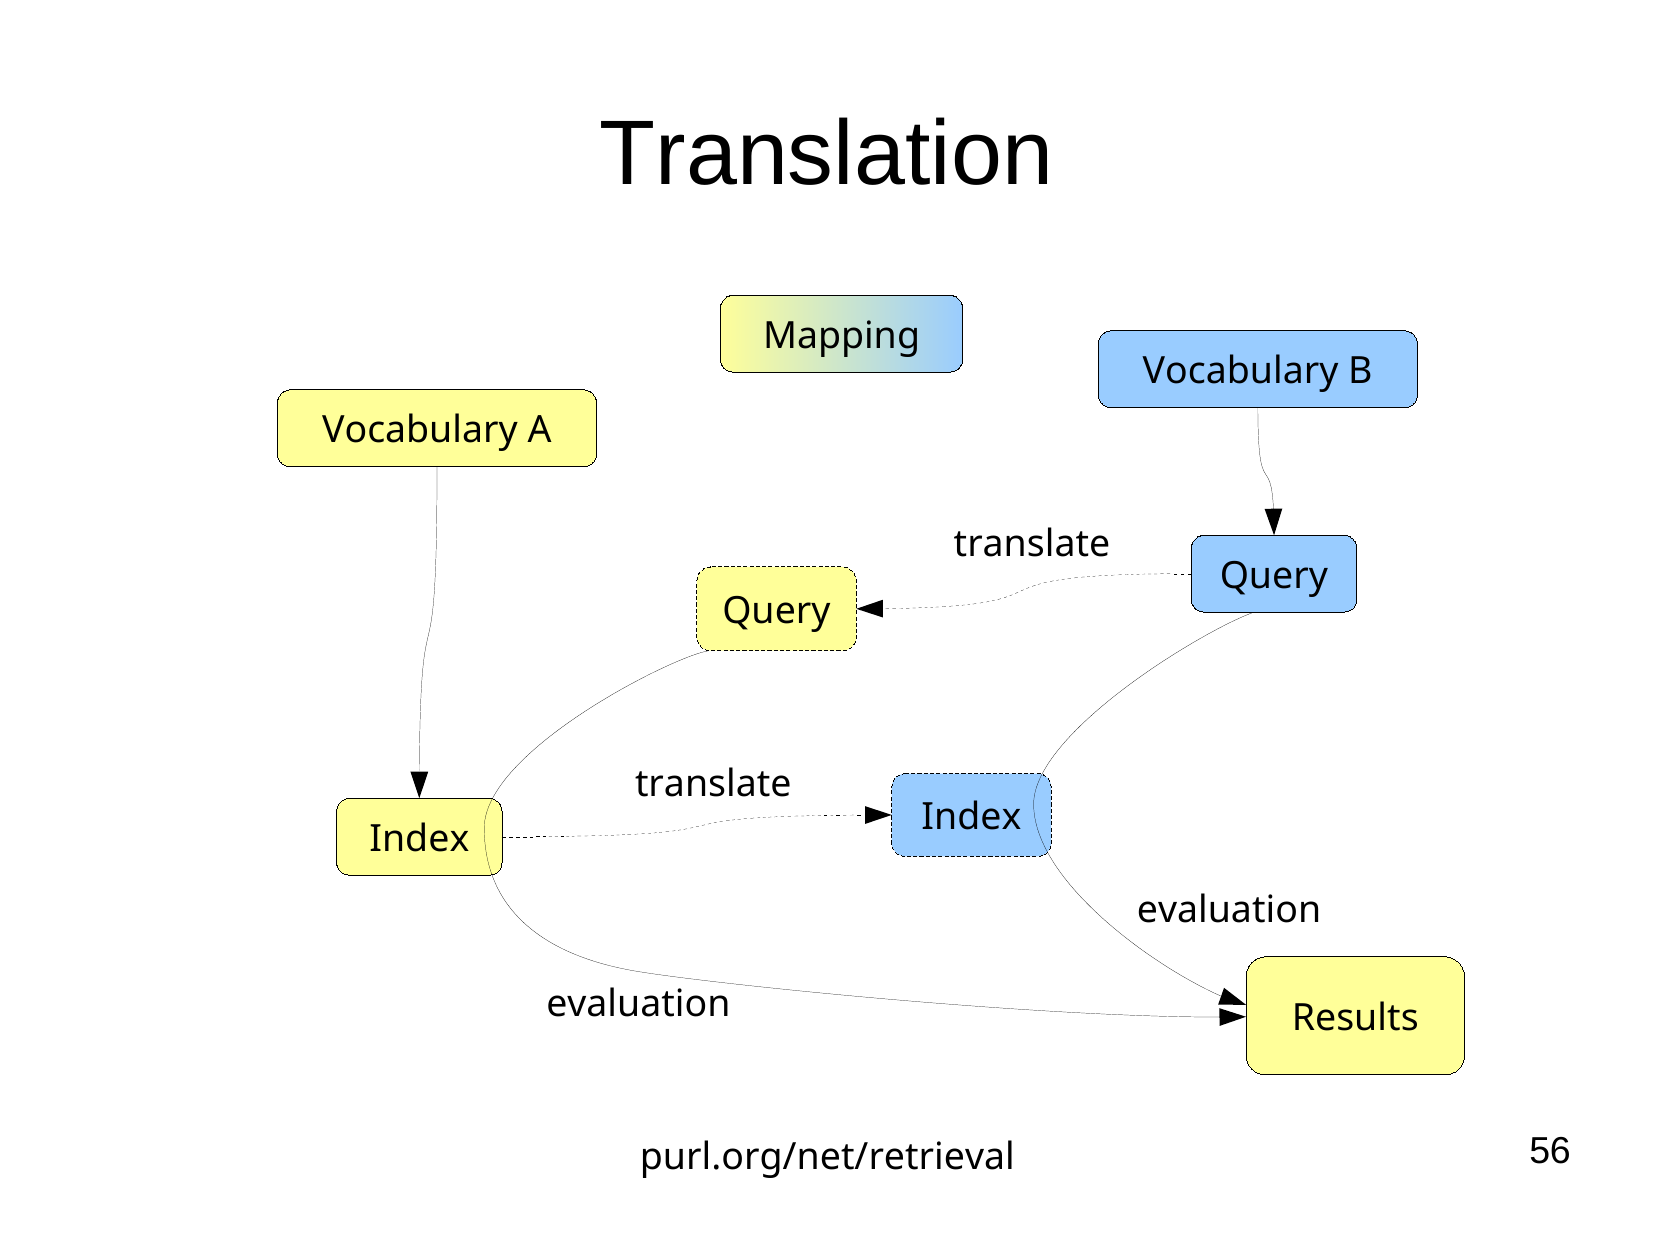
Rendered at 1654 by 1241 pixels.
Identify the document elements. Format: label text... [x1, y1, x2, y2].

text_box Index [891, 773, 1052, 857]
text_box translate [620, 748, 811, 817]
text_box Vocabulary B [1098, 330, 1418, 408]
title Translation [82, 49, 1571, 257]
text_box Query [696, 566, 857, 651]
text_box Results [1246, 956, 1465, 1075]
text_box evaluation [1122, 875, 1327, 943]
text_box Mapping [720, 295, 963, 373]
text_box Index [336, 798, 503, 876]
text_box Vocabulary A [277, 389, 597, 467]
text_box evaluation [531, 969, 736, 1037]
text_box translate [938, 508, 1130, 577]
text_box Query [1191, 535, 1357, 613]
